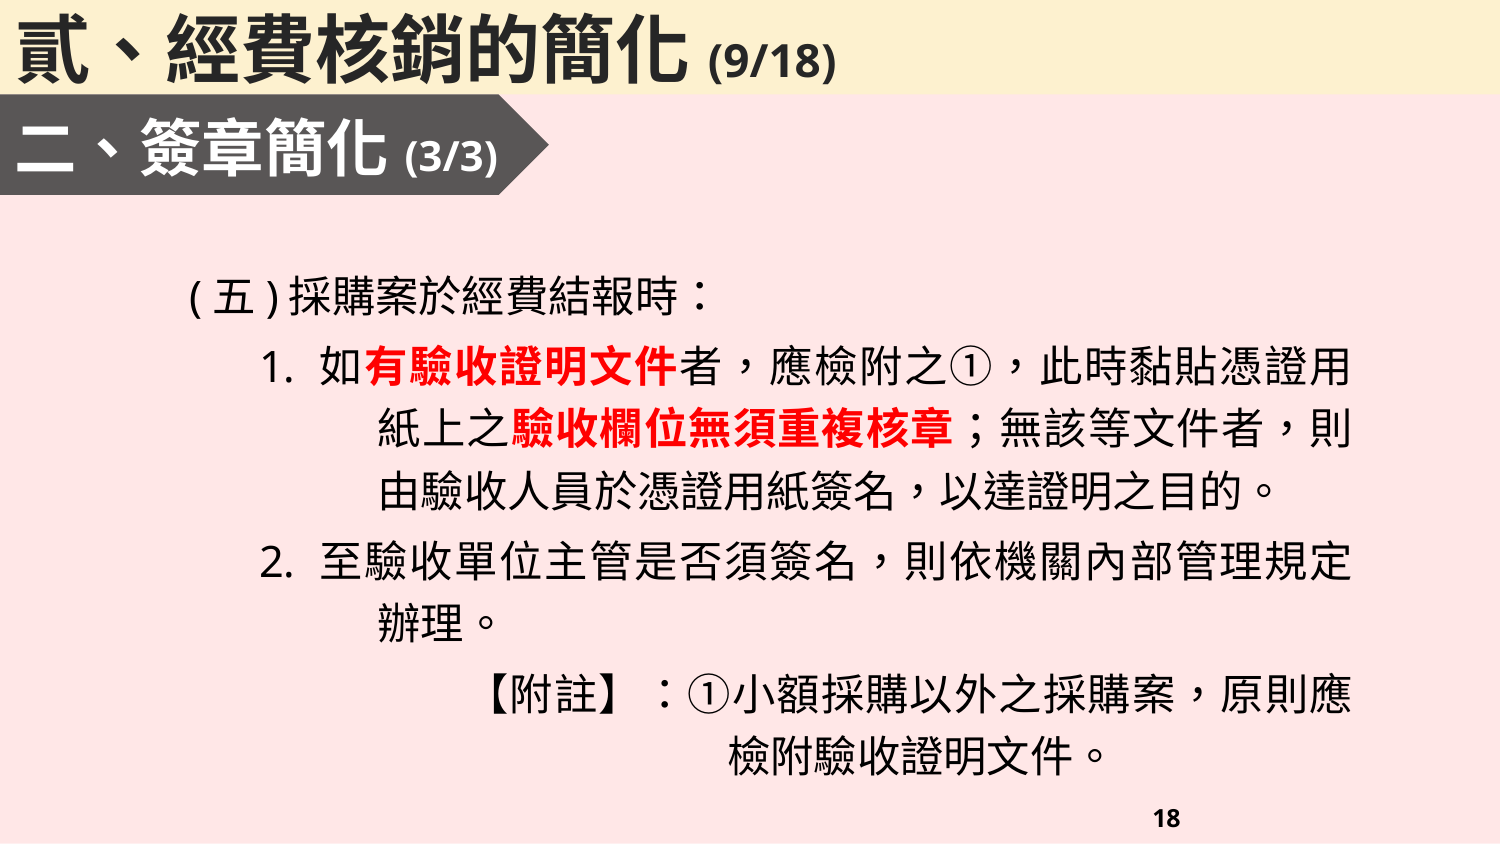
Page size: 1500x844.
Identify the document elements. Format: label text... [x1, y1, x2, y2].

text_box 貳、經費核銷的簡化(9/18) [0, 0, 1500, 95]
text_box 17 [1137, 671, 1498, 844]
text_box [0, 94, 1500, 844]
list (五)採購案於經費結報時： 如有驗收證明文件者，應檢附之①，此時黏貼憑證用紙上之驗收欄位無須重複核章；無該等文件者，則由驗收人員於憑證用紙簽名，以達證明之目的。 至驗收單位主管是否須簽名，則依機關內部管理規定辦理。 【附註】：①小額採購以外之採購案，原則應檢附驗收證明文件。 [101, 251, 1369, 793]
text_box 二、簽章簡化(3/3) [0, 97, 529, 195]
